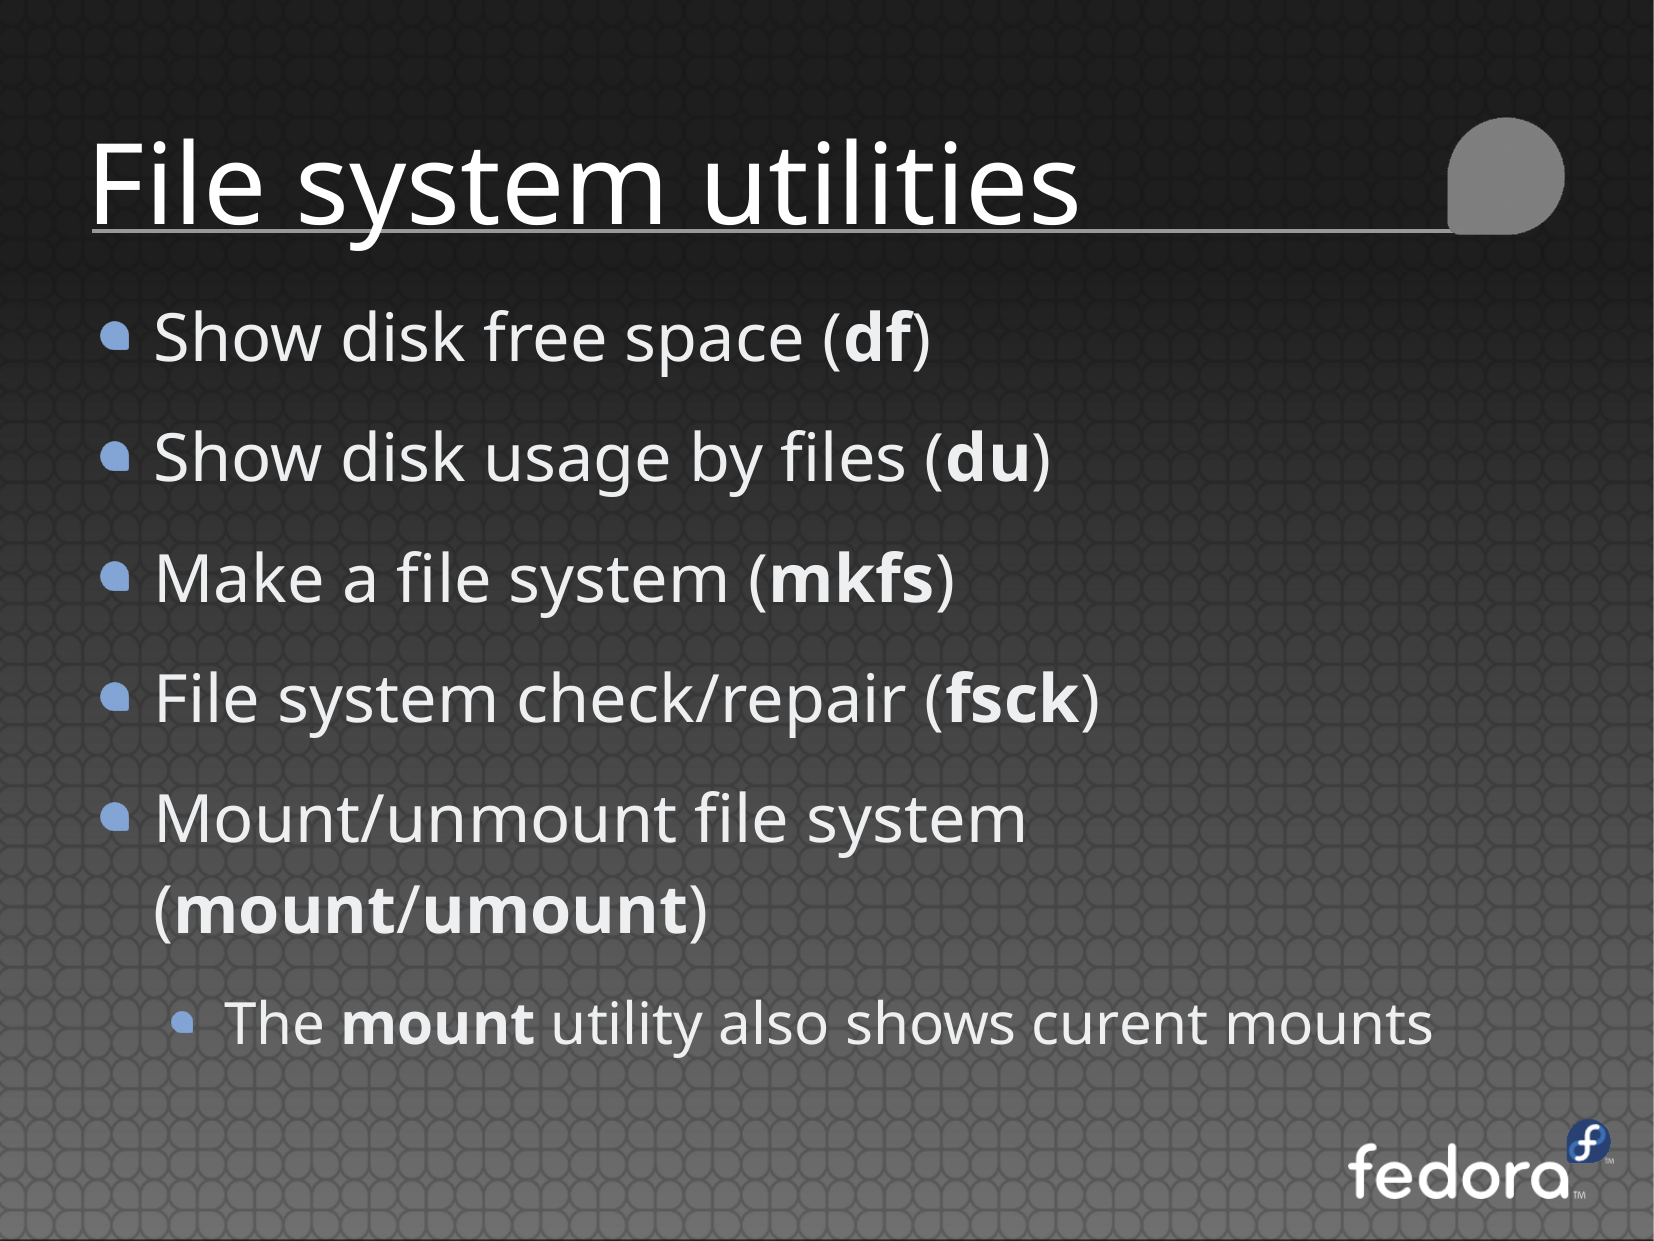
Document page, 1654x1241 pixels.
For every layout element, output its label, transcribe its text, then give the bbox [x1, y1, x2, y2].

list Show disk free space (df) Show disk usage by files (du) Make a file system (mkfs) File system check/repair (fsck) Mount/unmount file system (mount/umount) The mount utility also shows curent mounts [82, 290, 1571, 1010]
title File system utilities [86, 110, 1576, 251]
picture [0, 0, 1654, 1241]
